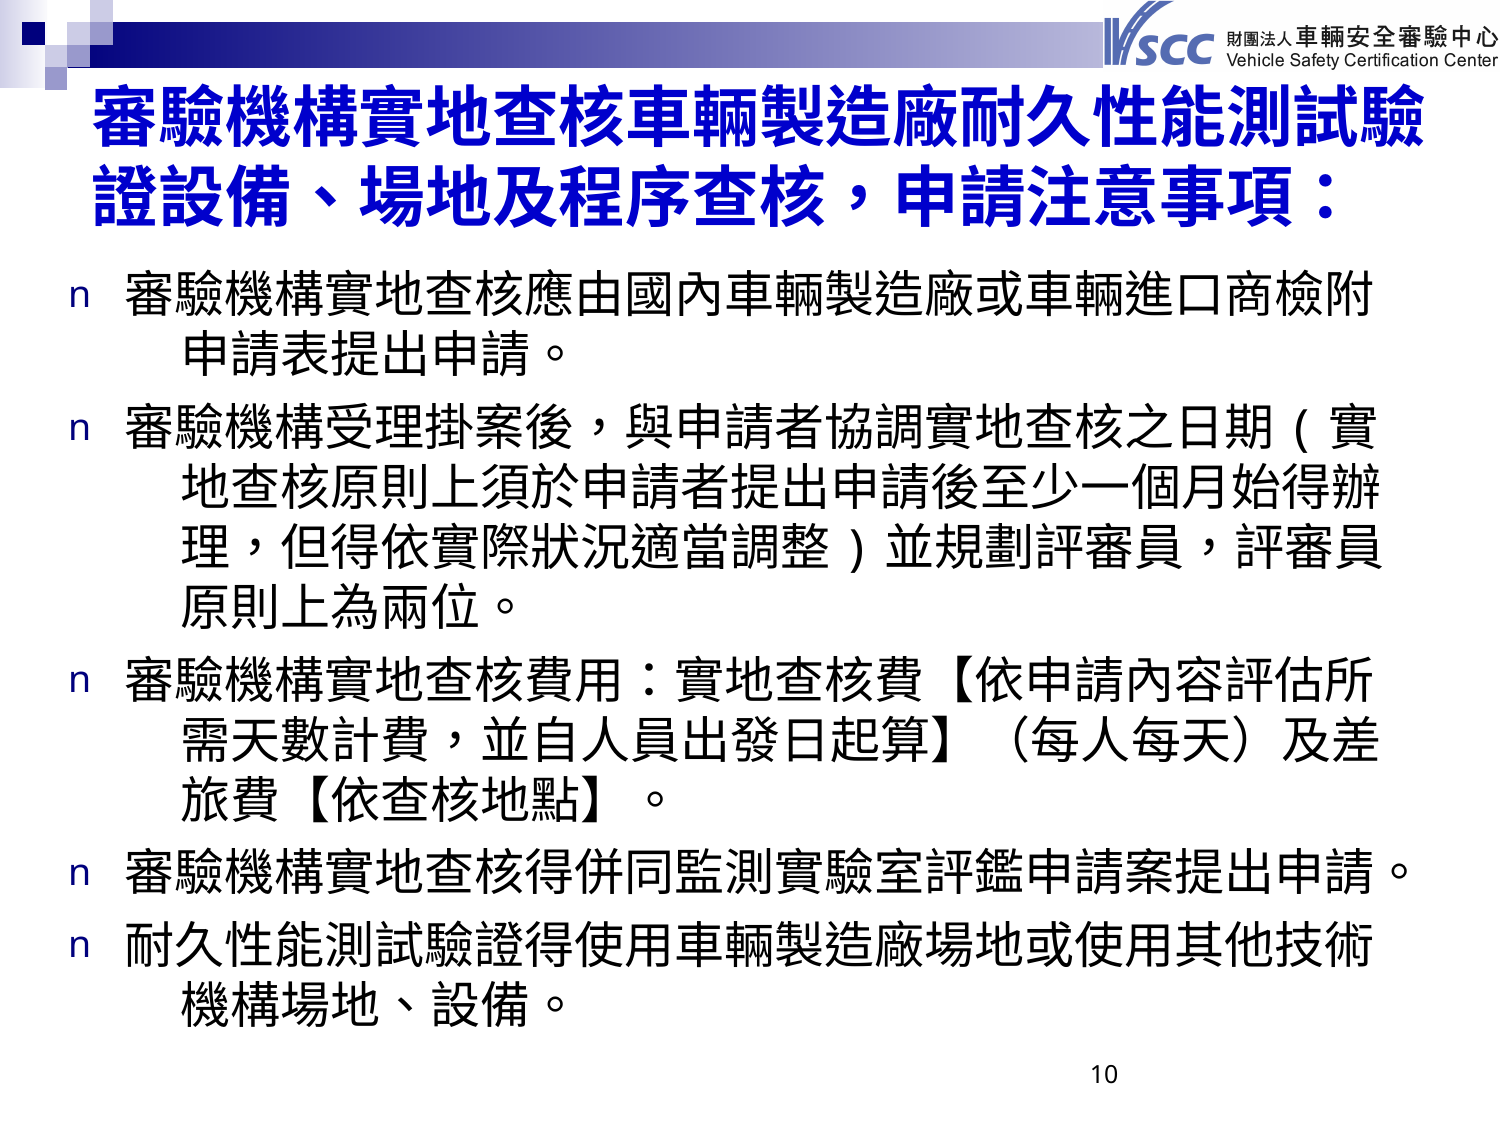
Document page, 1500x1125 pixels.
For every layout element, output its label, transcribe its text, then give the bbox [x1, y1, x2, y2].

title 審驗機構實地查核車輛製造廠耐久性能測試驗證設備、場地及程序查核，申請注意事項： [76, 42, 1459, 268]
list 審驗機構實地查核應由國內車輛製造廠或車輛進口商檢附申請表提出申請。 審驗機構受理掛案後，與申請者協調實地查核之日期(實地查核原則上須於申請者提出申請後至少一個月始得辦理，但得依實際狀況適當調整)並規劃評審員，評審員原則上為兩位。 審驗機構實地查核費用：實地查核費【依申請內容評估所需天數計費，並自人員出發日起算】（每人每天）及差旅費【依查核地點】。 審驗機構實地查核得併同監測實驗室評鑑申請案提出申請。 耐久性能測試驗證得使用車輛製造廠場地或使用其他技術機構場地、設備。 [53, 255, 1436, 1125]
